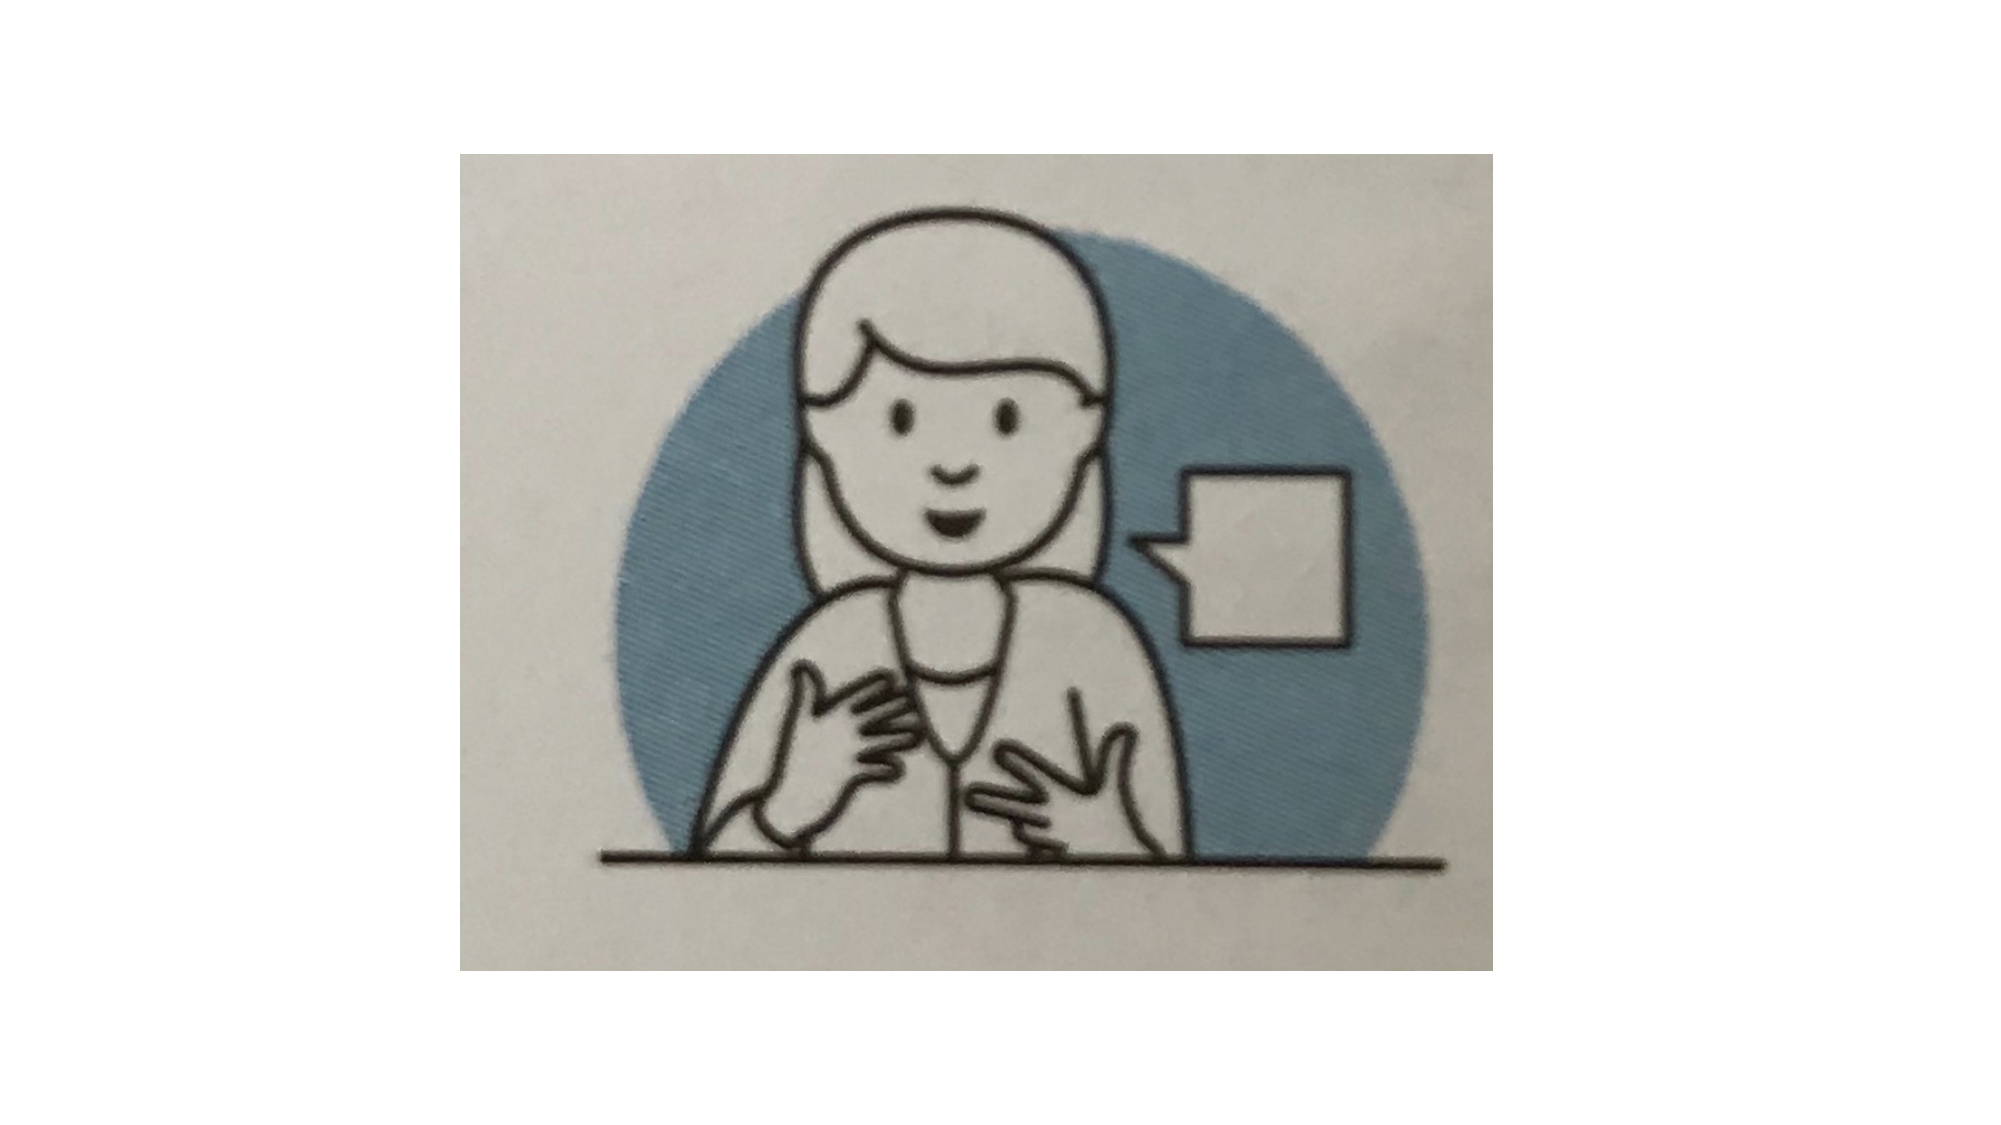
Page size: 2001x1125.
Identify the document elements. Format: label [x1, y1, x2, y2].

picture [460, 154, 1493, 971]
